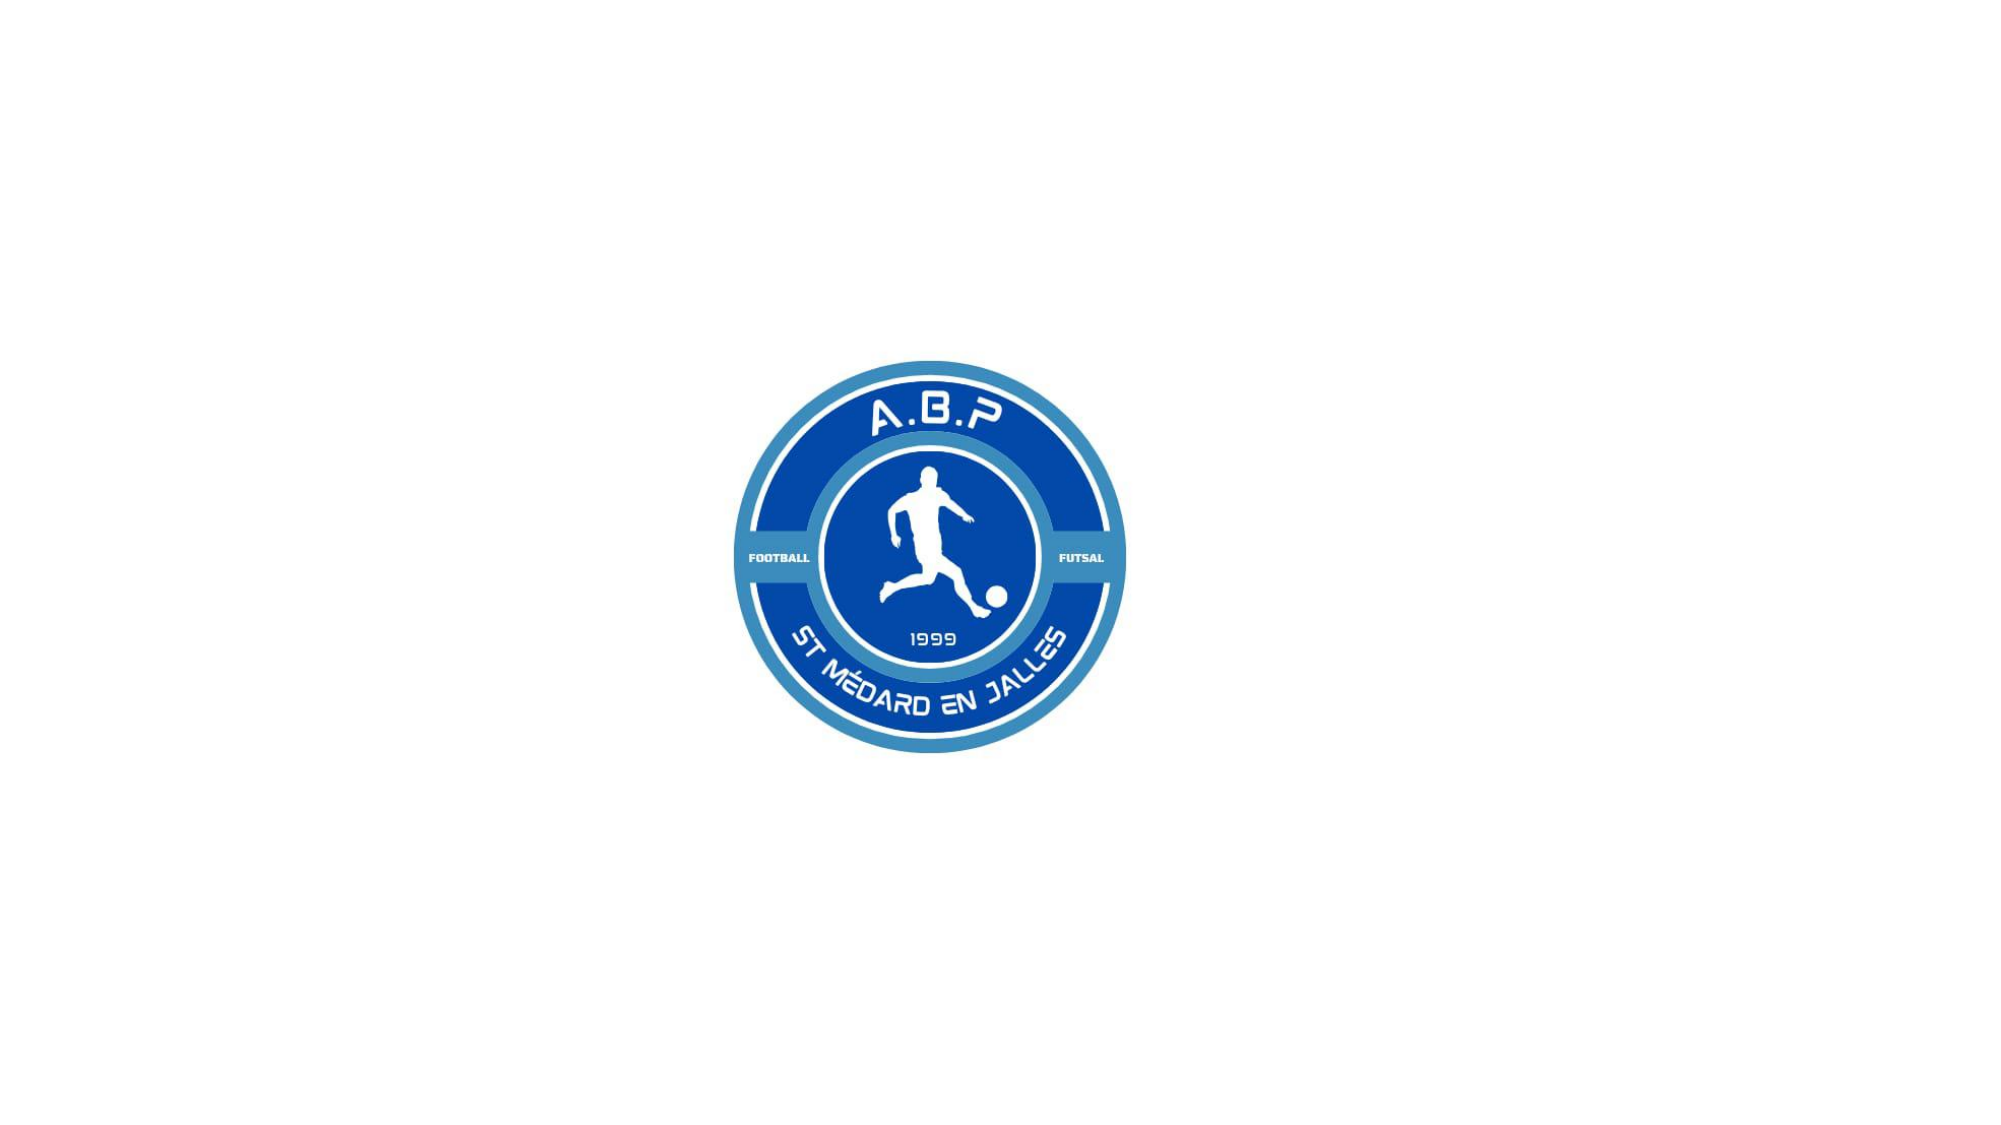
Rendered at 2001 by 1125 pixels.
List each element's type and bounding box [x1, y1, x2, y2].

picture [676, 303, 1184, 811]
